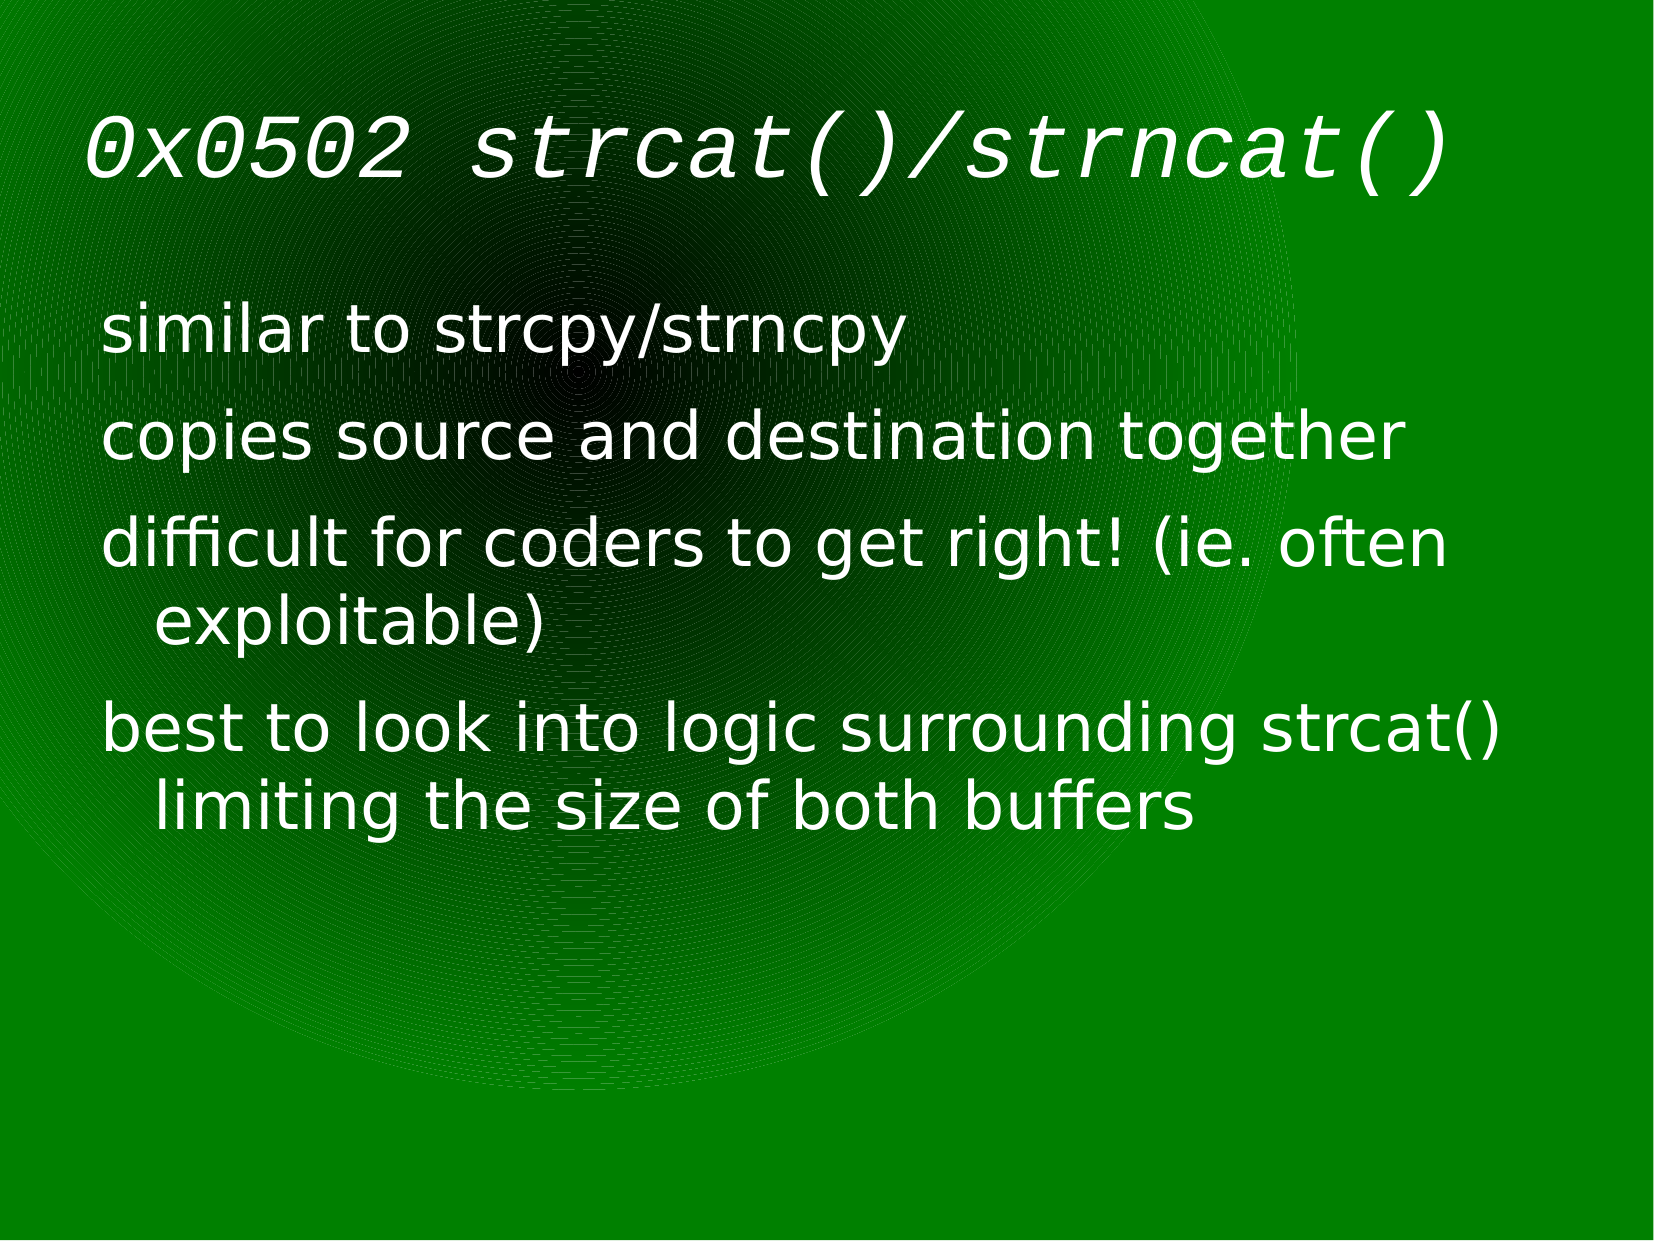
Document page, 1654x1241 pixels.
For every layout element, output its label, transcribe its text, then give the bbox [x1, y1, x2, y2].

list similar to strcpy/strncpy copies source and destination together difficult for coders to get right! (ie. often exploitable) best to look into logic surrounding strcat() limiting the size of both buffers [82, 290, 1571, 1094]
title 0x0502 strcat()/strncat() [82, 56, 1571, 250]
